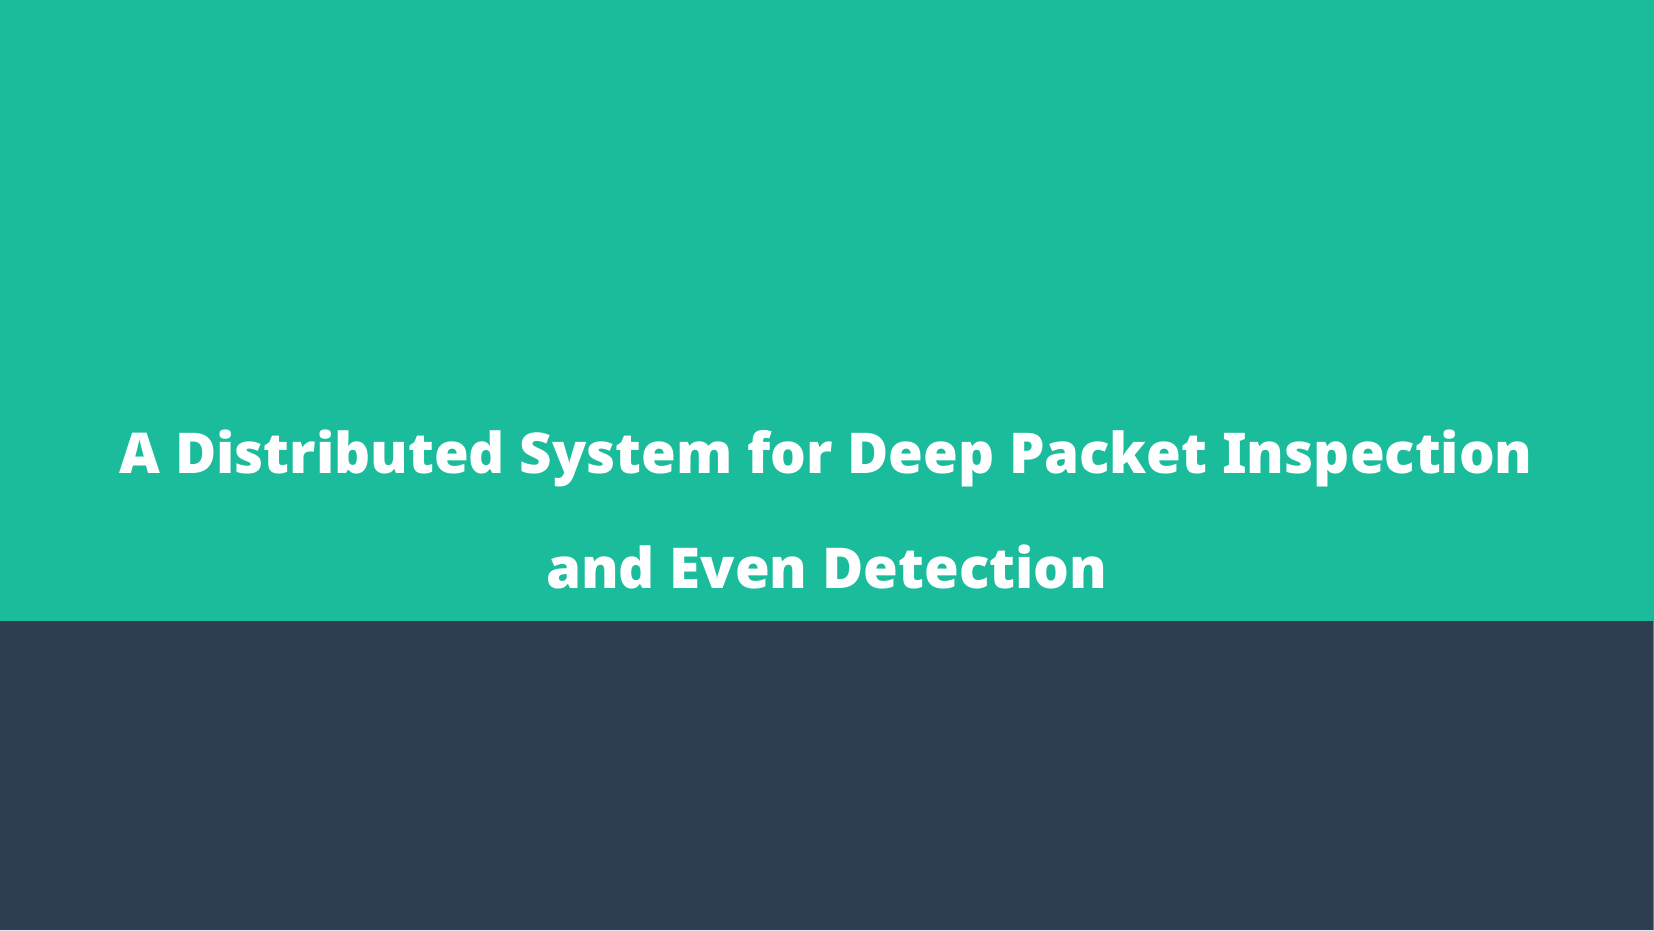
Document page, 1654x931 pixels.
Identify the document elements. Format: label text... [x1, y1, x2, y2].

title A Distributed System for Deep Packet Inspection and Even Detection [59, 262, 1595, 603]
